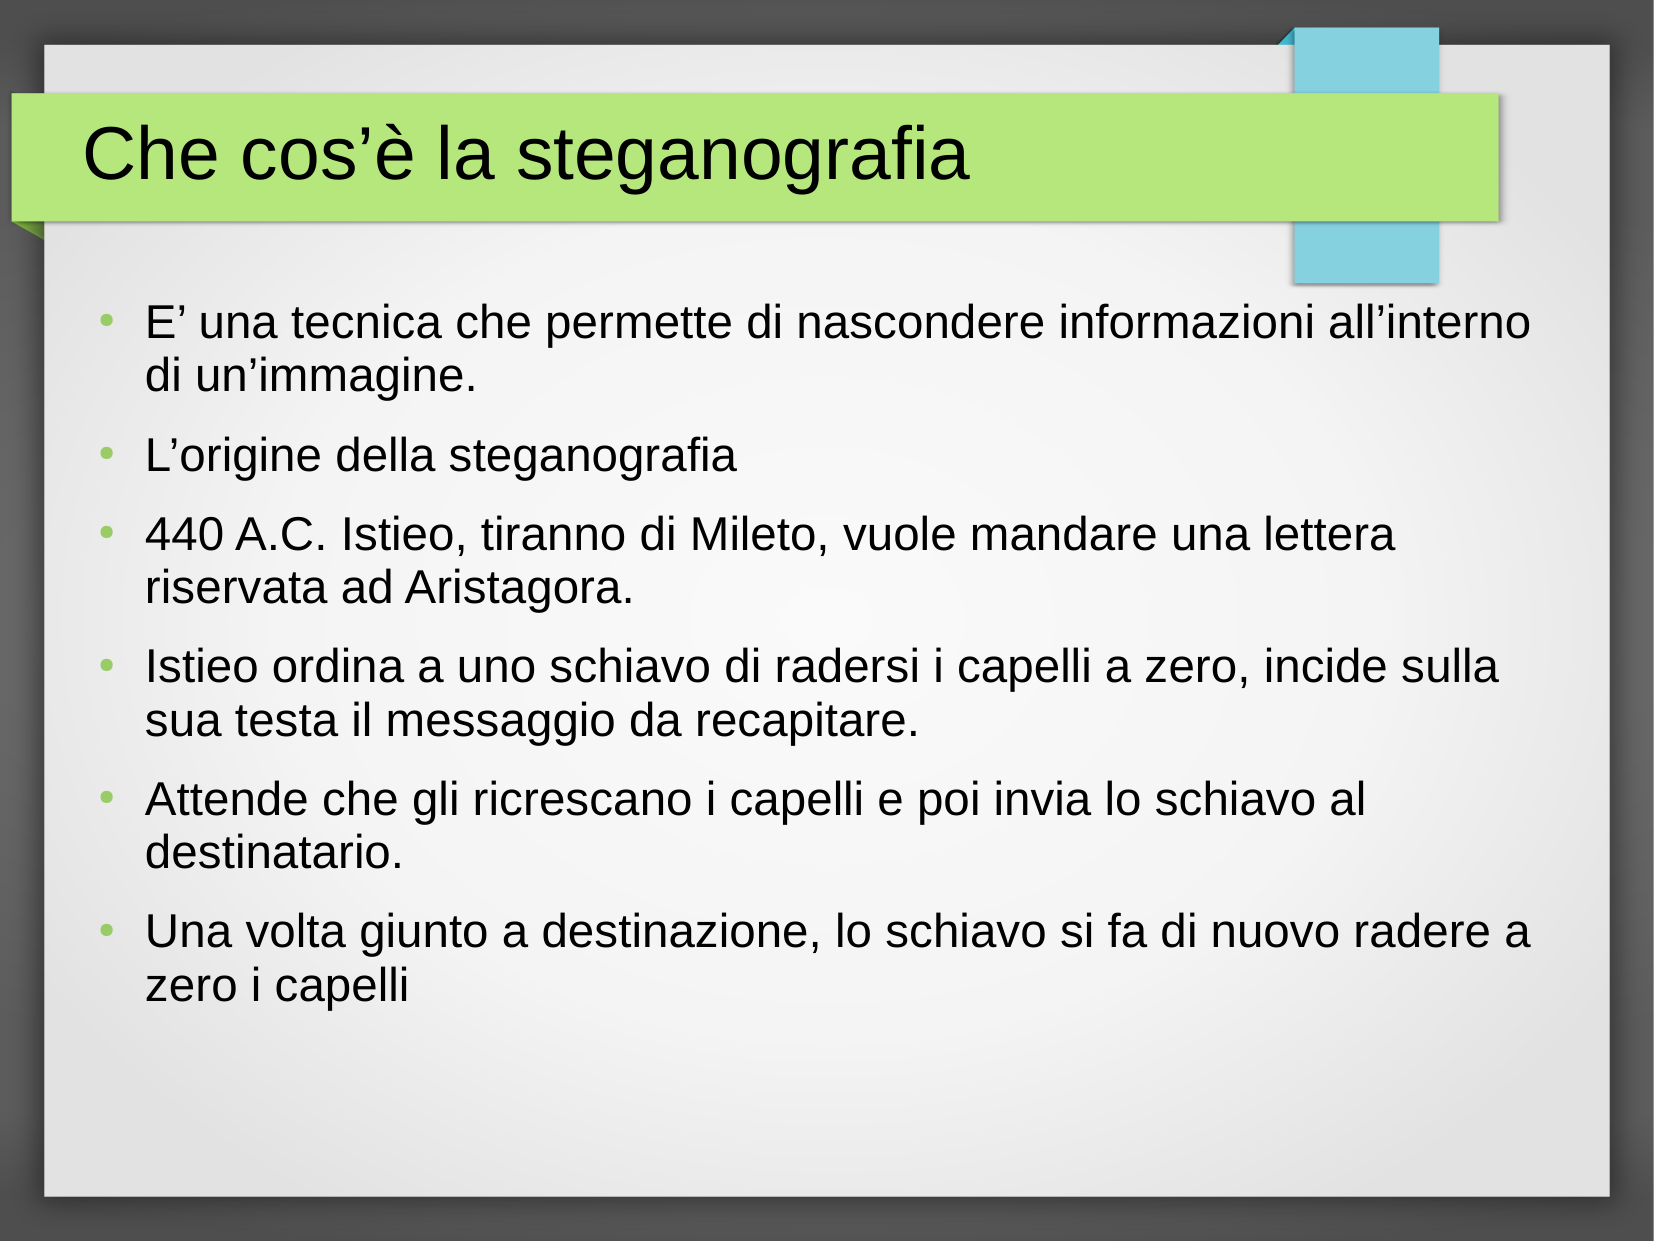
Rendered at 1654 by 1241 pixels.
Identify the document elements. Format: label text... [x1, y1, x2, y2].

title Che cos’è la steganografia [82, 94, 1264, 213]
list E’ una tecnica che permette di nascondere informazioni all’interno di un’immagine. L’origine della steganografia 440 A.C. Istieo, tiranno di Mileto, vuole mandare una lettera riservata ad Aristagora. Istieo ordina a uno schiavo di radersi i capelli a zero, incide sulla sua testa il messaggio da recapitare. Attende che gli ricrescano i capelli e poi invia lo schiavo al destinatario. Una volta giunto a destinazione, lo schiavo si fa di nuovo radere a zero i capelli [82, 295, 1571, 1015]
picture [0, 0, 1654, 1241]
